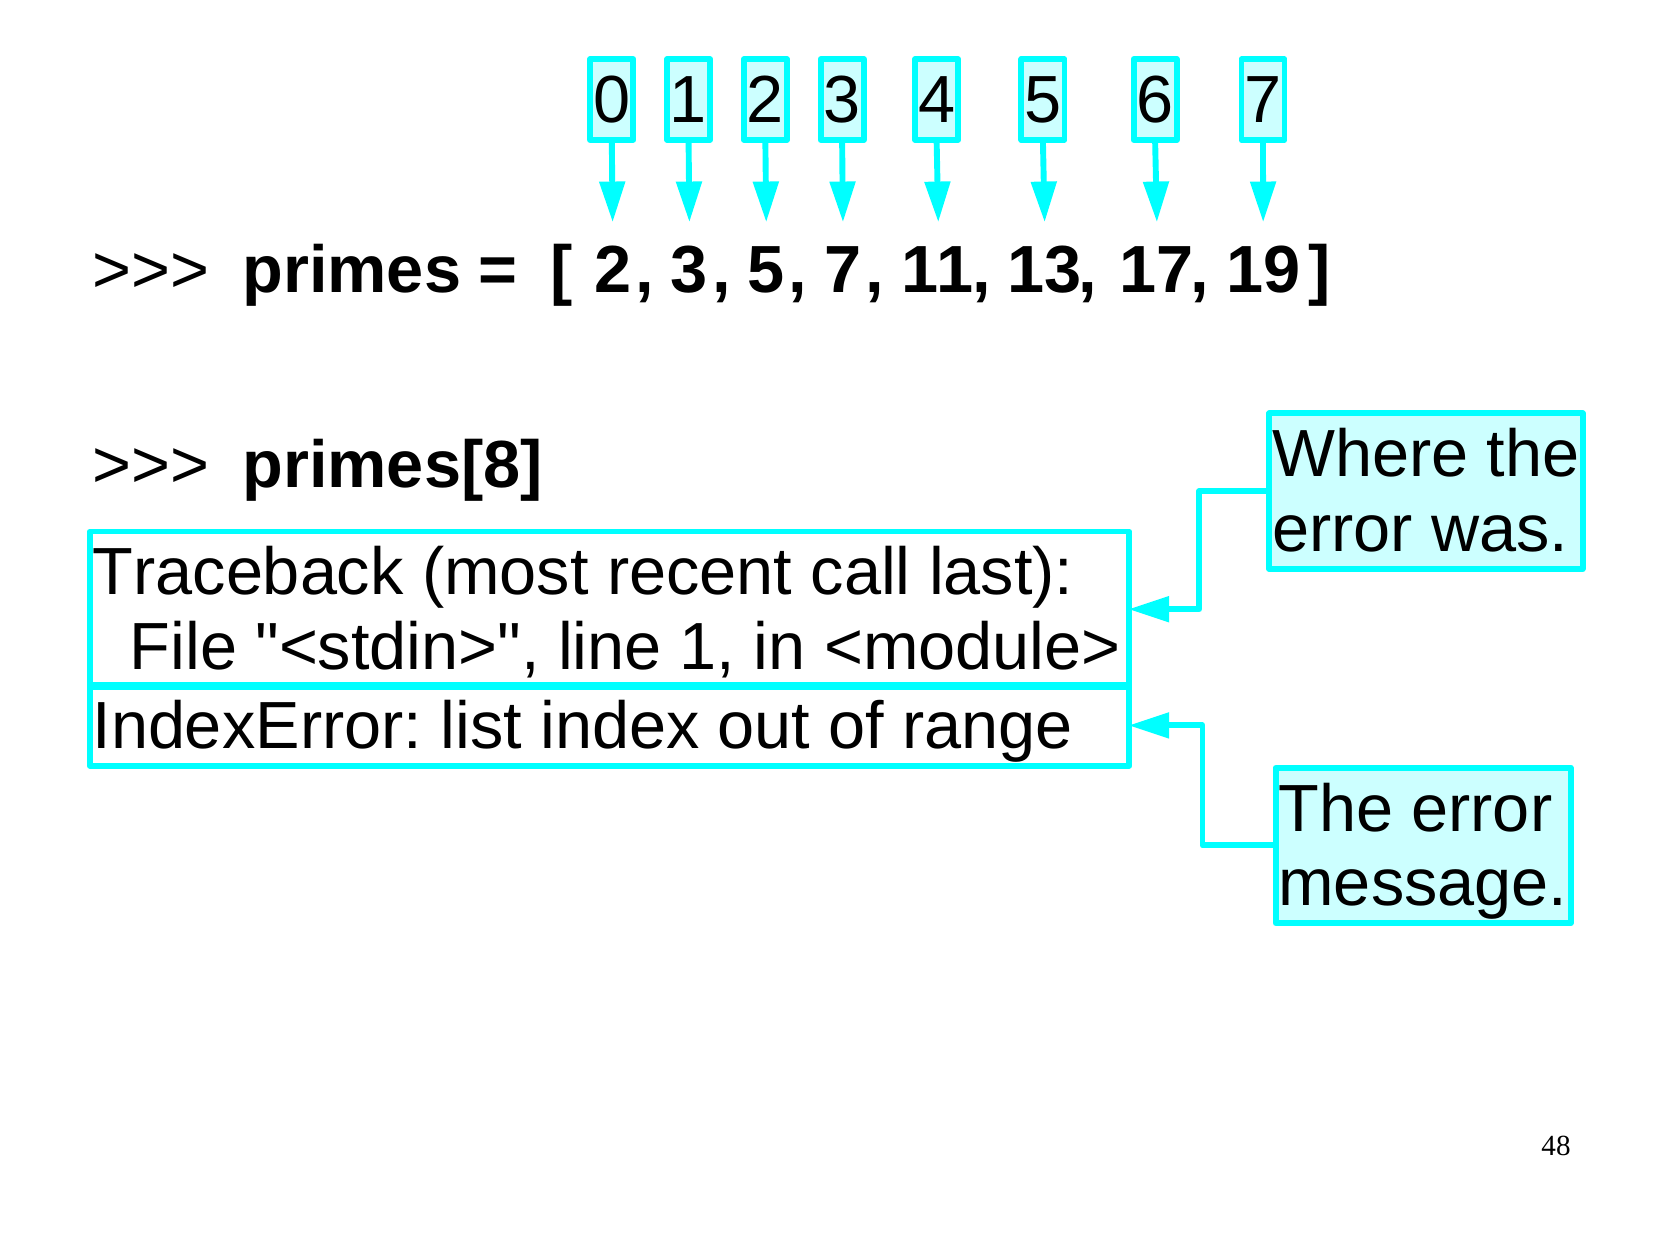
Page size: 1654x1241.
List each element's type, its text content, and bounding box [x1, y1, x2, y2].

text_box primes = [ [225, 221, 591, 317]
text_box 7 [821, 221, 862, 317]
text_box , [969, 221, 994, 317]
text_box 17 [1116, 221, 1187, 317]
text_box Traceback (most recent call last): File "<stdin>", line 1, in <module> [89, 531, 1130, 682]
text_box 3 [820, 59, 864, 140]
text_box The error message. [1275, 767, 1571, 924]
text_box , [1187, 221, 1213, 317]
text_box 6 [1133, 59, 1177, 140]
text_box 13 [1004, 221, 1075, 317]
text_box ] [1305, 221, 1335, 317]
text_box 7 [1241, 59, 1285, 140]
text_box , [862, 221, 888, 317]
text_box , [709, 221, 734, 317]
text_box 2 [591, 221, 632, 317]
text_box Where the error was. [1269, 413, 1583, 569]
text_box 19 [1223, 221, 1304, 317]
text_box IndexError: list index out of range [89, 685, 1130, 766]
text_box 0 [590, 59, 634, 140]
text_box , [632, 221, 658, 317]
text_box , [1075, 221, 1101, 317]
text_box >>> [75, 221, 225, 317]
text_box 2 [743, 59, 787, 140]
text_box >>> [75, 416, 225, 512]
text_box 5 [1021, 59, 1065, 140]
text_box 4 [915, 59, 959, 140]
text_box 5 [744, 221, 786, 317]
text_box 11 [898, 221, 969, 317]
text_box 3 [667, 221, 709, 317]
text_box 1 [667, 59, 711, 140]
text_box primes[8] [225, 416, 561, 512]
text_box , [786, 221, 811, 317]
